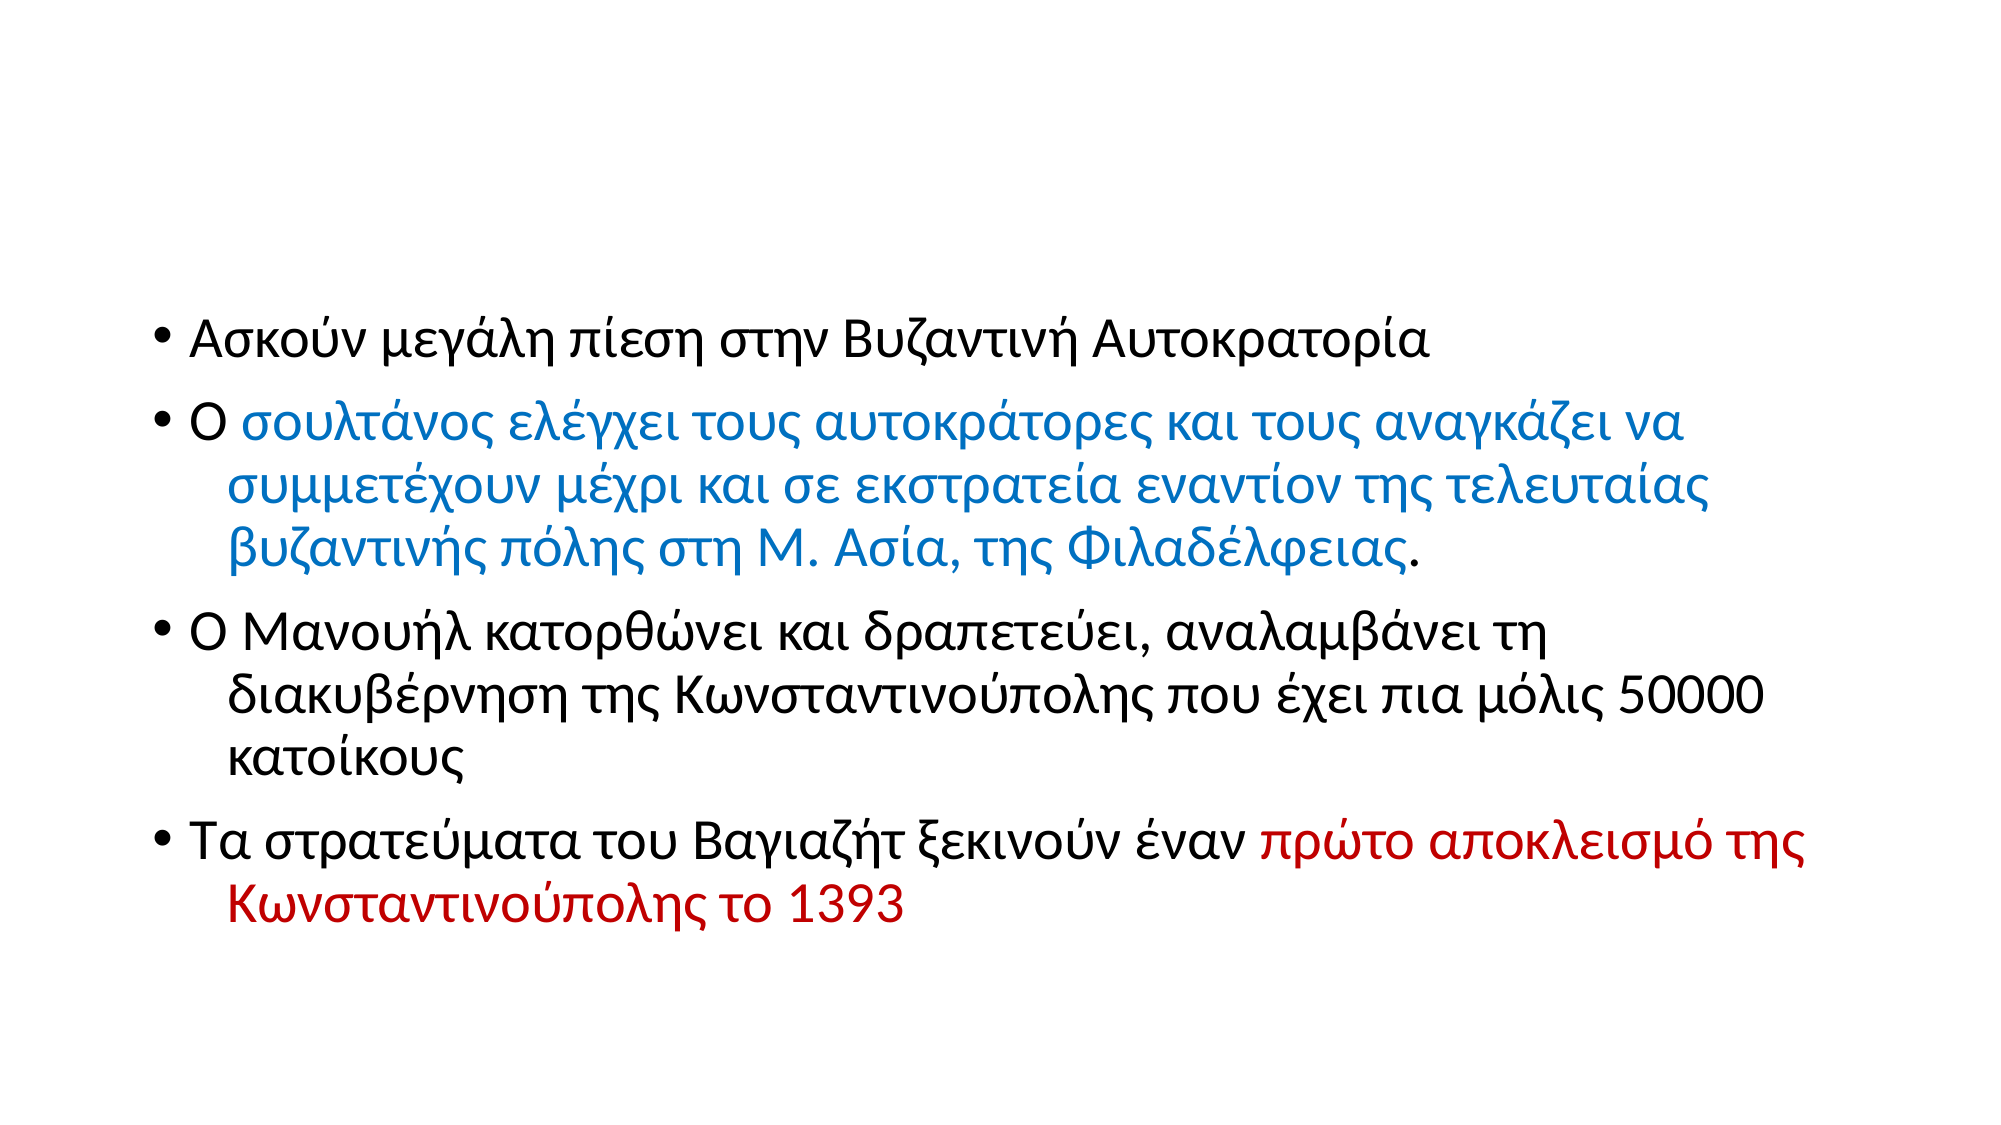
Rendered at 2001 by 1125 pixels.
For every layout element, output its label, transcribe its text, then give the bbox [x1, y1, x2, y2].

list Ασκούν μεγάλη πίεση στην Βυζαντινή Αυτοκρατορία Ο σουλτάνος ελέγχει τους αυτοκράτορες και τους αναγκάζει να συμμετέχουν μέχρι και σε εκστρατεία εναντίον της τελευταίας βυζαντινής πόλης στη Μ. Ασία, της Φιλαδέλφειας. Ο Μανουήλ κατορθώνει και δραπετεύει, αναλαμβάνει τη διακυβέρνηση της Κωνσταντινούπολης που έχει πια μόλις 50000 κατοίκους Τα στρατεύματα του Βαγιαζήτ ξεκινούν έναν πρώτο αποκλεισμό της Κωνσταντινούπολης το 1393 [137, 299, 1863, 1014]
